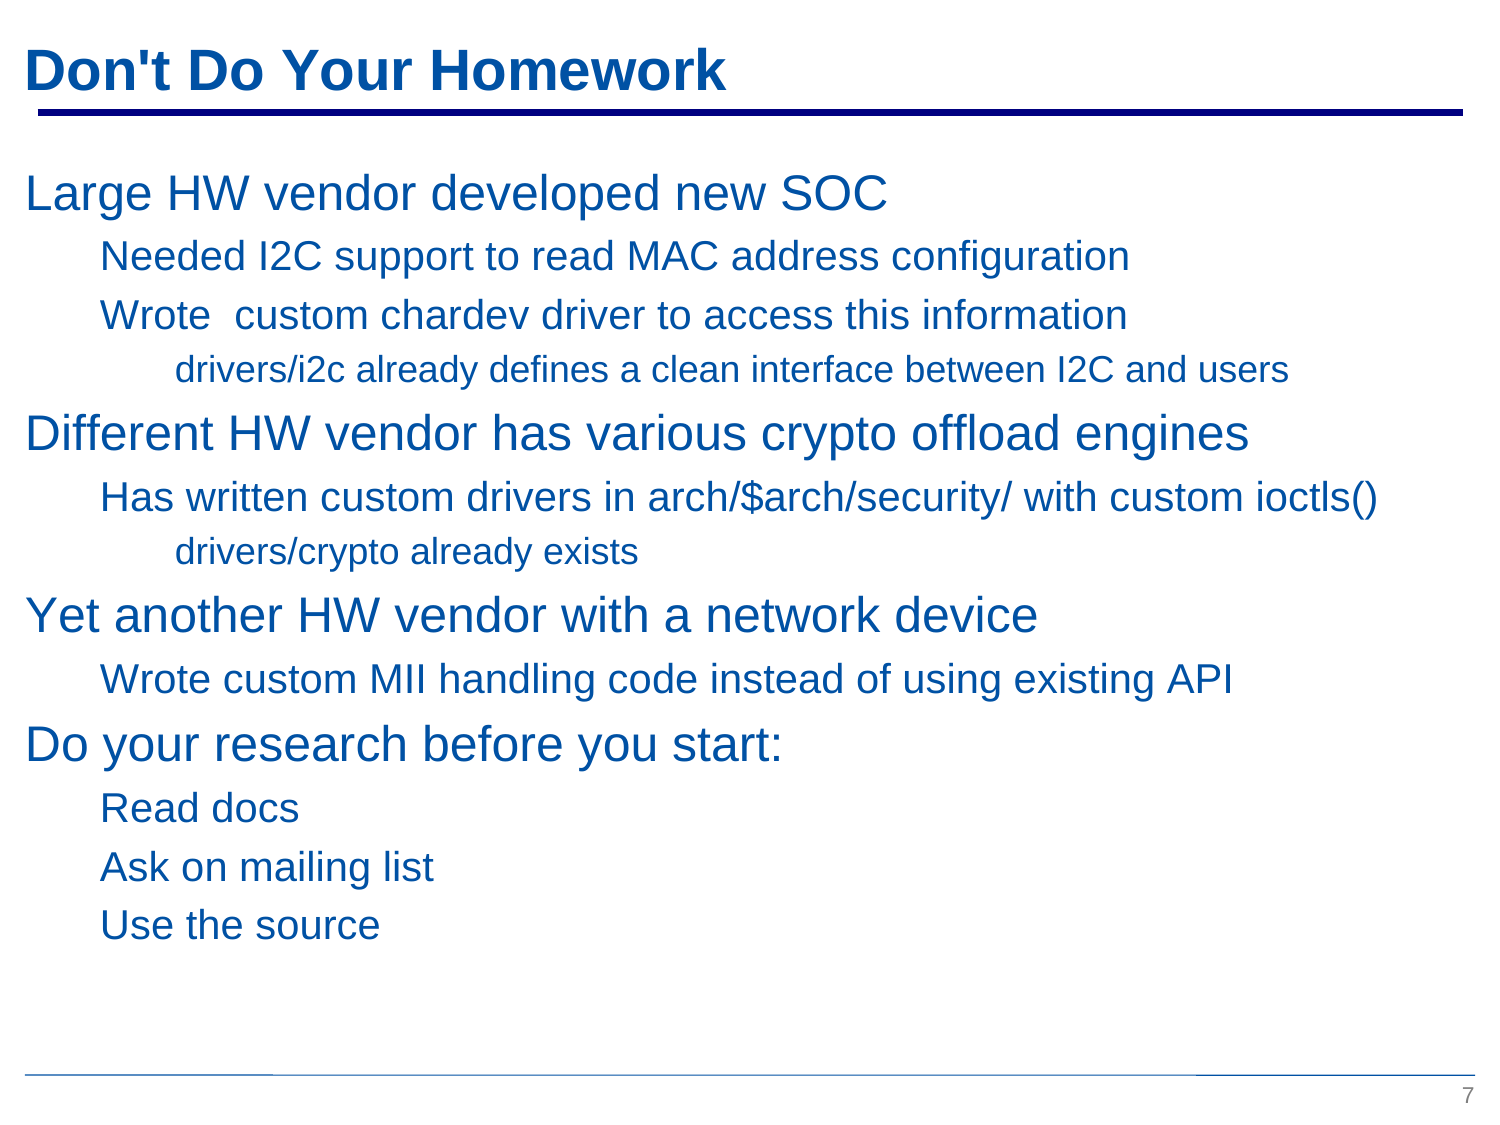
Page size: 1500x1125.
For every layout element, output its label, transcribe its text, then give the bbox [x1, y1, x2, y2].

title Don't Do Your Homework [24, 19, 1463, 118]
list Large HW vendor developed new SOC Needed I2C support to read MAC address configuration Wrote custom chardev driver to access this information drivers/i2c already defines a clean interface between I2C and users Different HW vendor has various crypto offload engines Has written custom drivers in arch/$arch/security/ with custom ioctls() drivers/crypto already exists Yet another HW vendor with a network device Wrote custom MII handling code instead of using existing API Do your research before you start: Read docs Ask on mailing list Use the source [24, 162, 1475, 1023]
